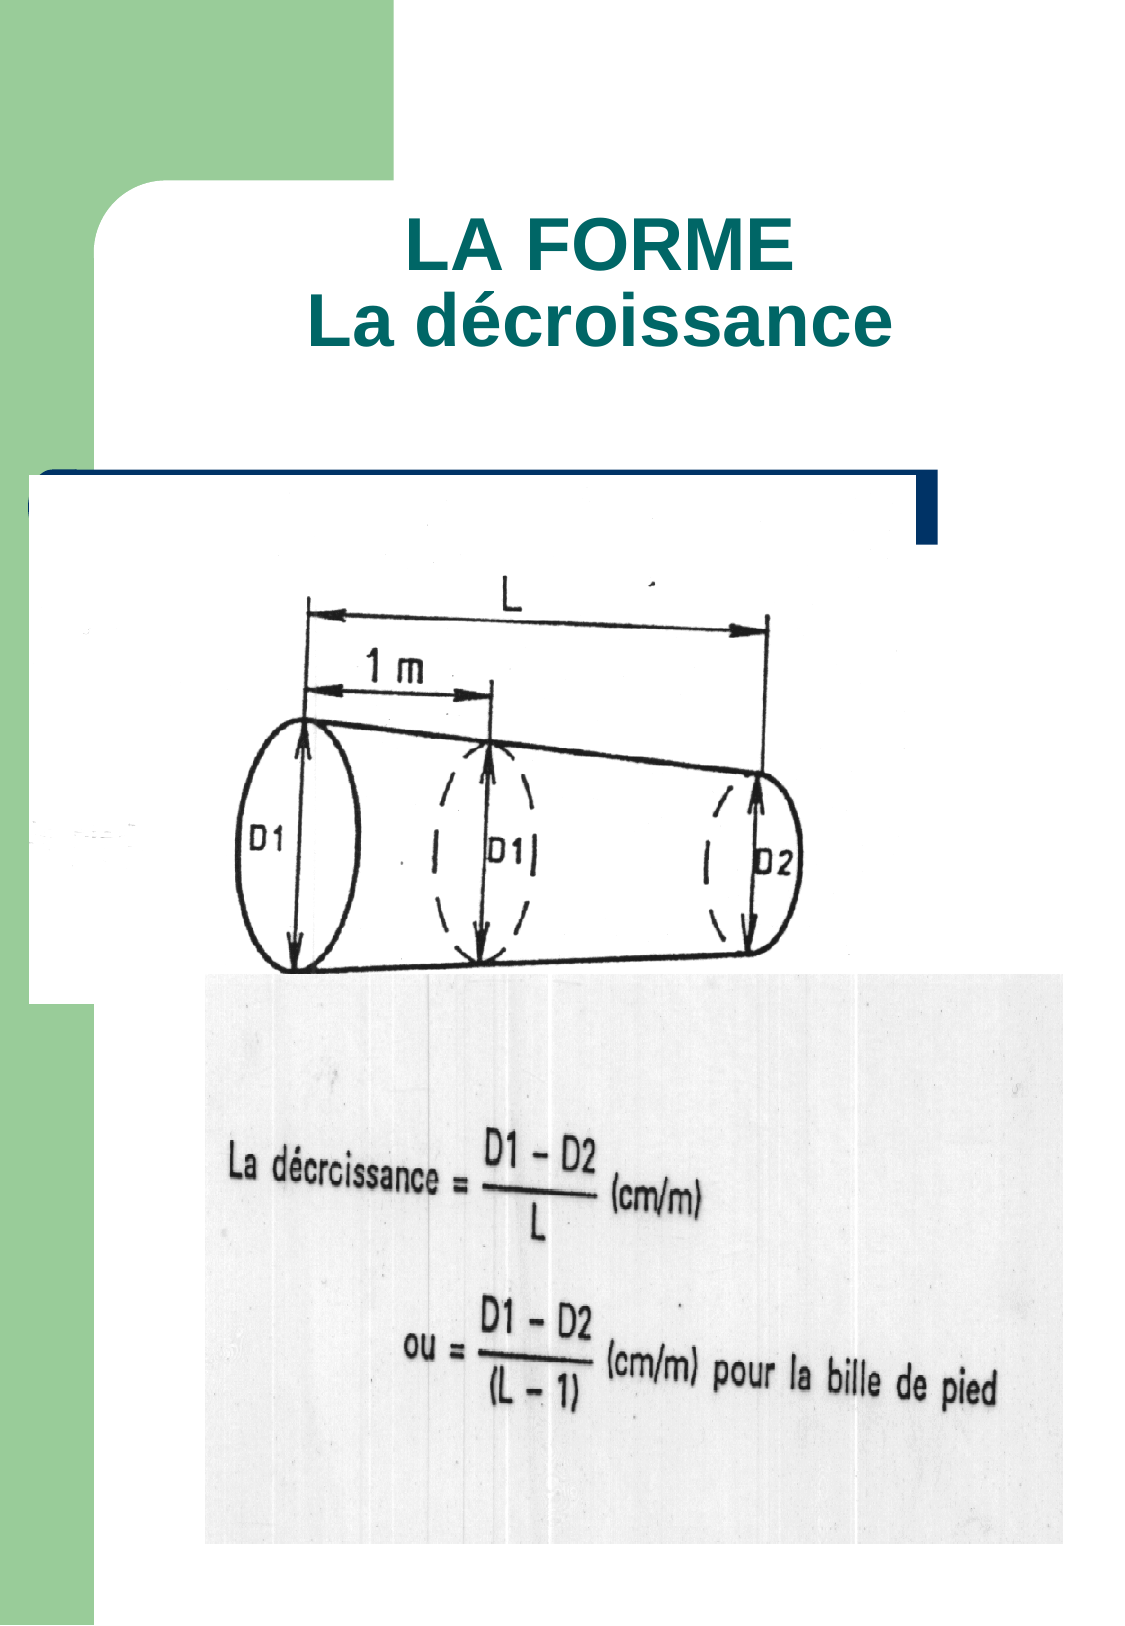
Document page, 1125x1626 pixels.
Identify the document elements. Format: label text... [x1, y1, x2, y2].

title LA FORME La décroissance [108, 157, 1093, 414]
picture [29, 475, 1063, 1544]
